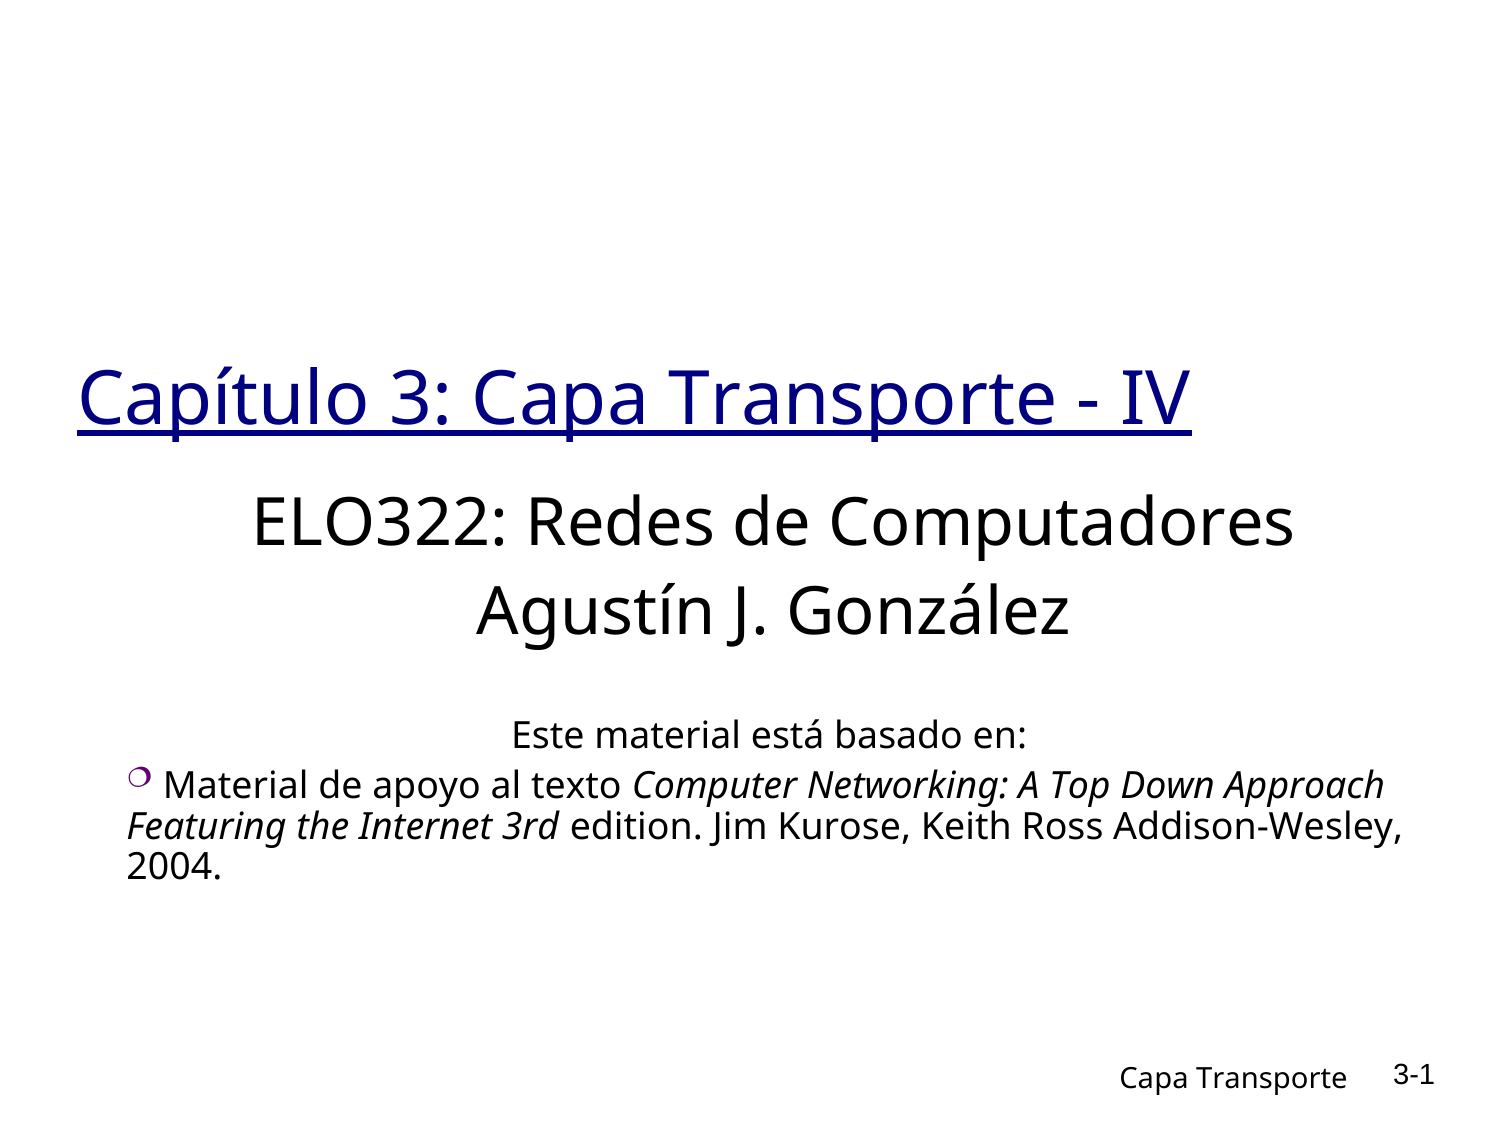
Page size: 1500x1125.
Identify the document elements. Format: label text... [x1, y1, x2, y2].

subtitle ELO322: Redes de Computadores Agustín J. González Este material está basado en: Material de apoyo al texto Computer Networking: A Top Down Approach Featuring the Internet 3rd edition. Jim Kurose, Keith Ross Addison-Wesley, 2004. [36, 479, 1437, 1038]
title Capítulo 3: Capa Transporte - IV [62, 274, 1463, 517]
